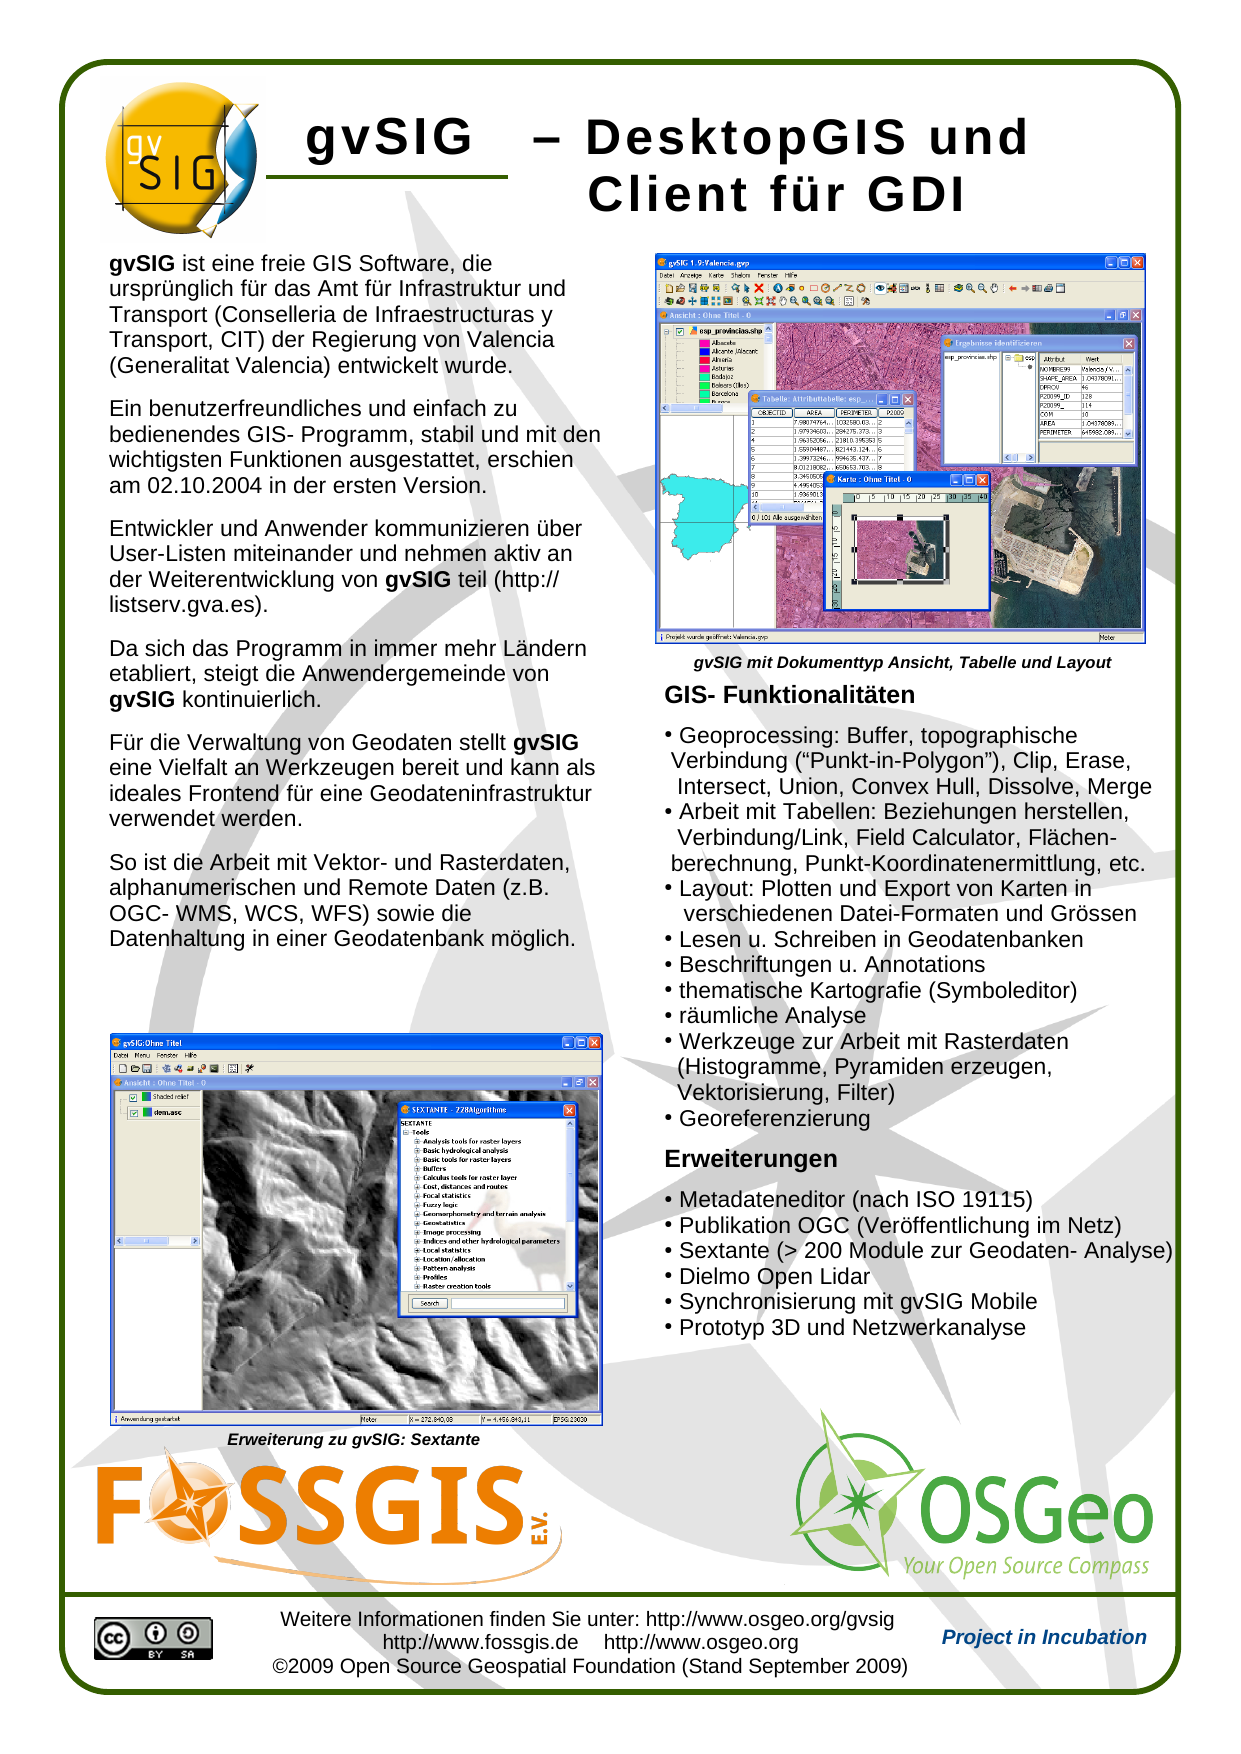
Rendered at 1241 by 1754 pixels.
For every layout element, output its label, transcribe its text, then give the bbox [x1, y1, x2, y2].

text_box gvSIG mit Dokumenttyp Ansicht, Tabelle und Layout [679, 646, 1128, 683]
text_box gvSIG – DesktopGIS und Client für GDI [183, 100, 1170, 247]
picture [65, 76, 1175, 1592]
text_box GIS- Funktionalitäten Geoprocessing: Buffer, topographische Verbindung (“Punkt-in-Polygon”), Clip, Erase, Intersect, Union, Convex Hull, Dissolve, Merge Arbeit mit Tabellen: Beziehungen herstellen, Verbindung/Link, Field Calculator, Flächen- berechnung, Punkt-Koordinatenermittlung, etc. Layout: Plotten und Export von Karten in verschiedenen Datei-Formaten und Grössen Lesen u. Schreiben in Geodatenbanken Beschriftungen u. Annotations thematische Kartografie (Symboleditor) räumliche Analyse Werkzeuge zur Arbeit mit Rasterdaten (Histogramme, Pyramiden erzeugen, Vektorisierung, Filter) Georeferenzierung Erweiterungen Metadateneditor (nach ISO 19115) Publikation OGC (Veröffentlichung im Netz) Sextante (> 200 Module zur Geodaten- Analyse) Dielmo Open Lidar Synchronisierung mit gvSIG Mobile Prototyp 3D und Netzwerkanalyse [649, 673, 1211, 1434]
picture [62, 1666, 84, 1690]
text_box Erweiterung zu gvSIG: Sextante [212, 1426, 501, 1460]
picture [65, 1597, 1175, 1689]
text_box gvSIG ist eine freie GIS Software, die ursprünglich für das Amt für Infrastruktur und Transport (Conselleria de Infraestructuras y Transport, CIT) der Regierung von Valencia (Generalitat Valencia) entwickelt wurde. Ein benutzerfreundliches und einfach zu bedienendes GIS- Programm, stabil und mit den wichtigsten Funktionen ausgestattet, erschien am 02.10.2004 in der ersten Version. Entwickler und Anwender kommunizieren über User-Listen miteinander und nehmen aktiv an der Weiterentwicklung von gvSIG teil (http://listserv.gva.es). Da sich das Programm in immer mehr Ländern etabliert, steigt die Anwendergemeinde von gvSIG kontinuierlich. Für die Verwaltung von Geodaten stellt gvSIG eine Vielfalt an Werkzeugen bereit und kann als ideales Frontend für eine Geodateninfrastruktur verwendet werden. So ist die Arbeit mit Vektor- und Rasterdaten, alphanumerischen und Remote Daten (z.B. OGC- WMS, WCS, WFS) sowie die Datenhaltung in einer Geodatenbank möglich. [94, 243, 620, 1042]
picture [1156, 1664, 1179, 1690]
